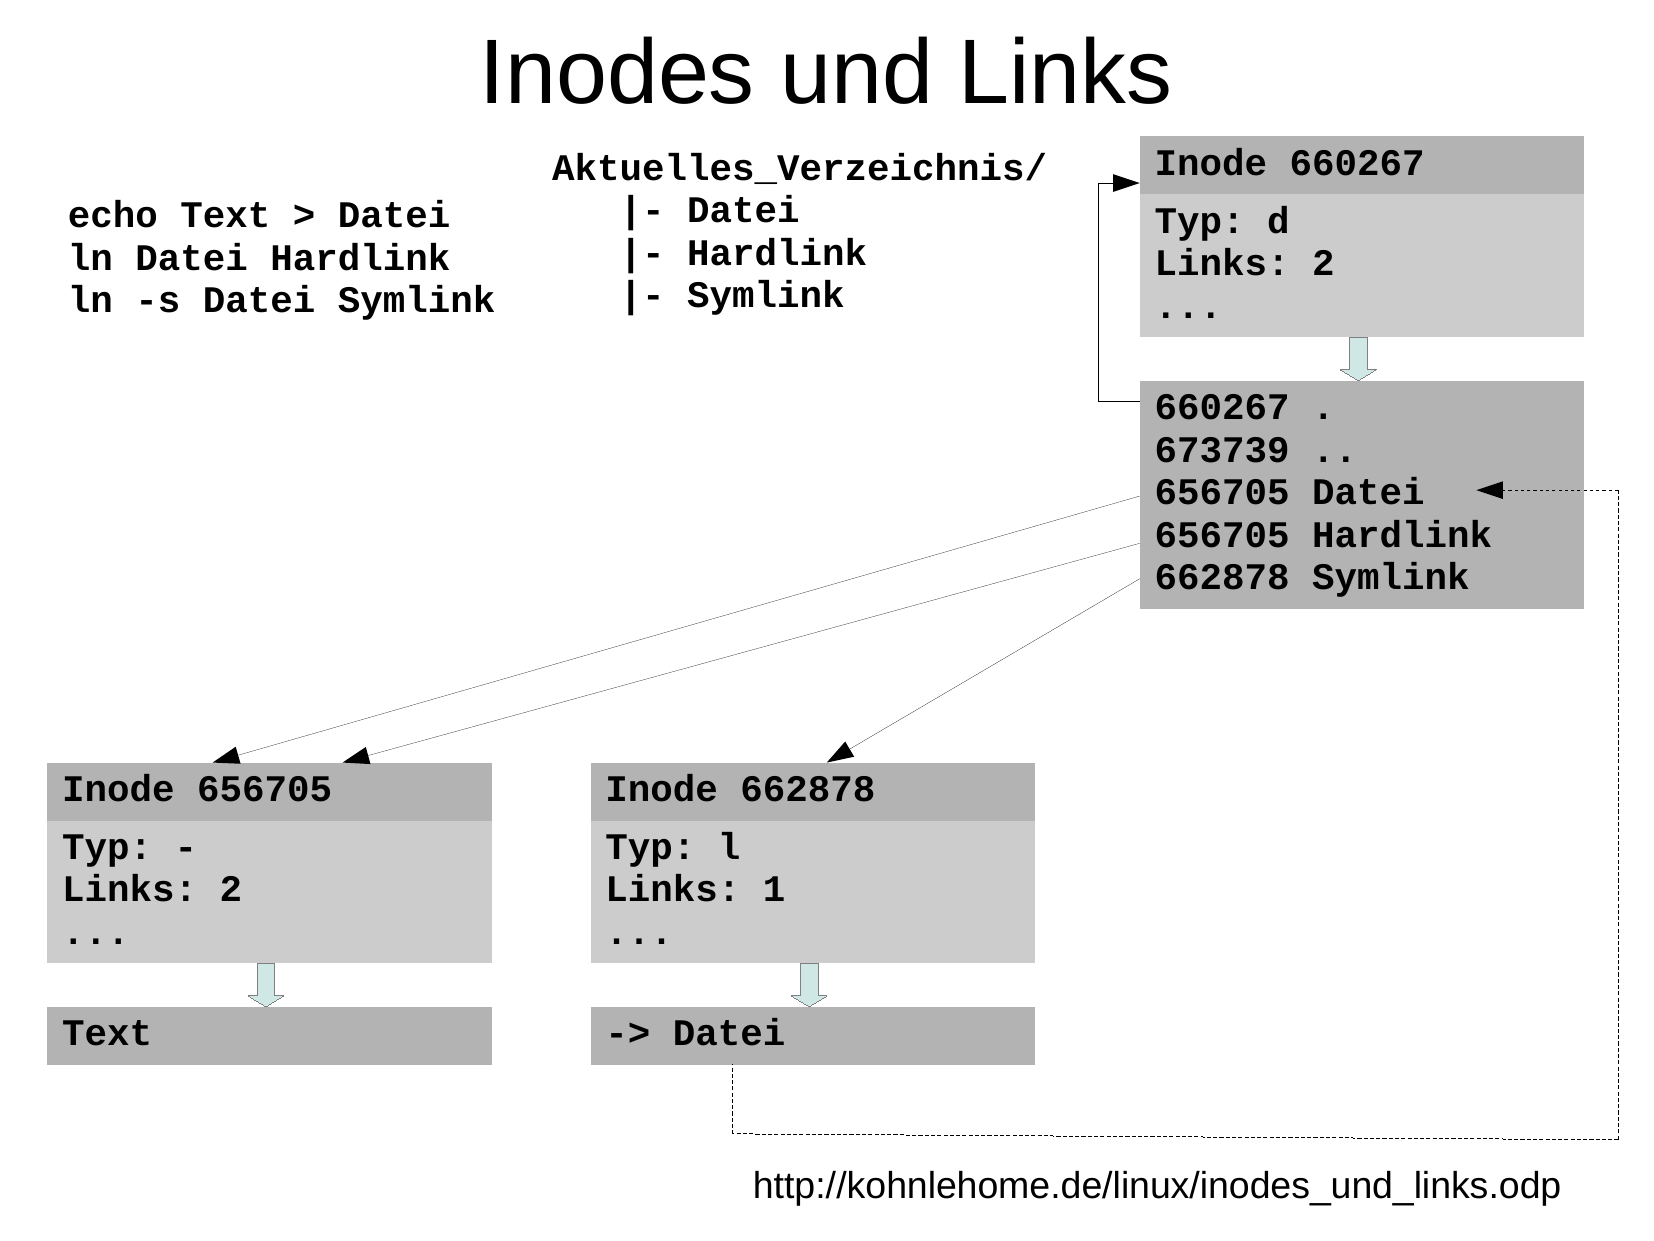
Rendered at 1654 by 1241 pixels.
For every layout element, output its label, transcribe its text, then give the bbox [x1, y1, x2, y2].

table_header Inode 660267 [1140, 136, 1584, 194]
title Inodes und Links [82, 20, 1571, 124]
text_box http://kohnlehome.de/linux/inodes_und_links.odp [738, 1157, 1577, 1215]
text_box [1340, 337, 1377, 381]
table_header Text [47, 1007, 492, 1065]
table_header Inode 662878 [591, 763, 1035, 821]
table_cell Typ: - Links: 2 ... [47, 821, 492, 963]
text_box [791, 963, 827, 1007]
text_box Aktuelles_Verzeichnis/ |- Datei |- Hardlink |- Symlink [537, 141, 1063, 327]
table_cell Typ: d Links: 2 ... [1140, 194, 1584, 337]
table_header -> Datei [591, 1007, 1035, 1065]
text_box [248, 963, 284, 1007]
table_cell Typ: l Links: 1 ... [591, 821, 1035, 963]
table_header 660267 . 673739 .. 656705 Datei 656705 Hardlink 662878 Symlink [1140, 381, 1584, 609]
text_box echo Text > Datei ln Datei Hardlink ln -s Datei Symlink [53, 188, 511, 459]
table_header Inode 656705 [47, 763, 492, 821]
